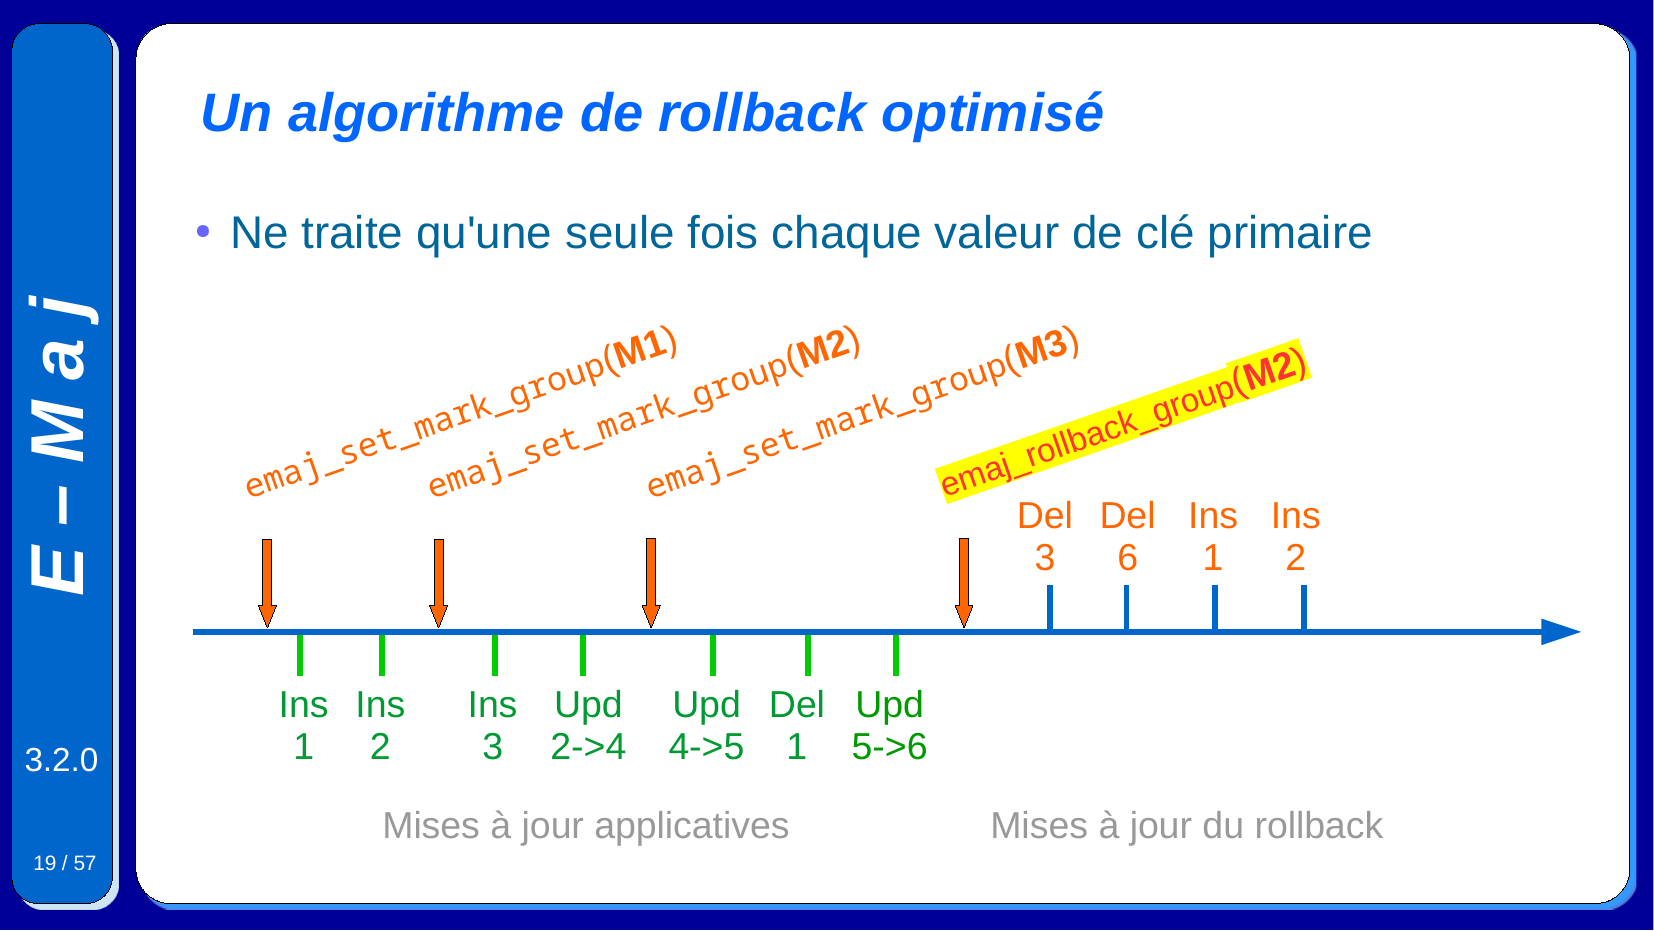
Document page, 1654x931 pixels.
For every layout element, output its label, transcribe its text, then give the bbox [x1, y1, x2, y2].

text_box Del 1 [779, 676, 836, 777]
text_box [955, 538, 973, 628]
text_box [642, 538, 661, 628]
text_box emaj_rollback_group(M2) [917, 313, 1369, 530]
list Ne traite qu'une seule fois chaque valeur de clé primaire [177, 206, 1587, 827]
text_box Upd 5->6 [836, 676, 962, 777]
text_box Ins 2 [1256, 487, 1347, 588]
text_box Ins 2 [340, 676, 432, 777]
text_box Del 6 [1084, 487, 1187, 588]
text_box Upd 2->4 [535, 676, 653, 777]
text_box emaj_set_mark_group(M3) [622, 302, 1105, 530]
title Un algorithme de rollback optimisé [200, 34, 1575, 191]
text_box Del 3 [1002, 487, 1084, 588]
text_box [258, 539, 277, 628]
text_box Upd 4->5 [653, 676, 779, 777]
text_box Ins 1 [1187, 487, 1256, 588]
text_box Mises à jour applicatives [367, 796, 805, 854]
text_box emaj_set_mark_group(M2) [403, 302, 887, 530]
text_box [429, 539, 448, 628]
text_box emaj_set_mark_group(M1) [220, 302, 700, 530]
text_box Ins 1 [263, 676, 340, 777]
text_box Mises à jour du rollback [975, 796, 1399, 854]
text_box Ins 3 [452, 676, 535, 777]
